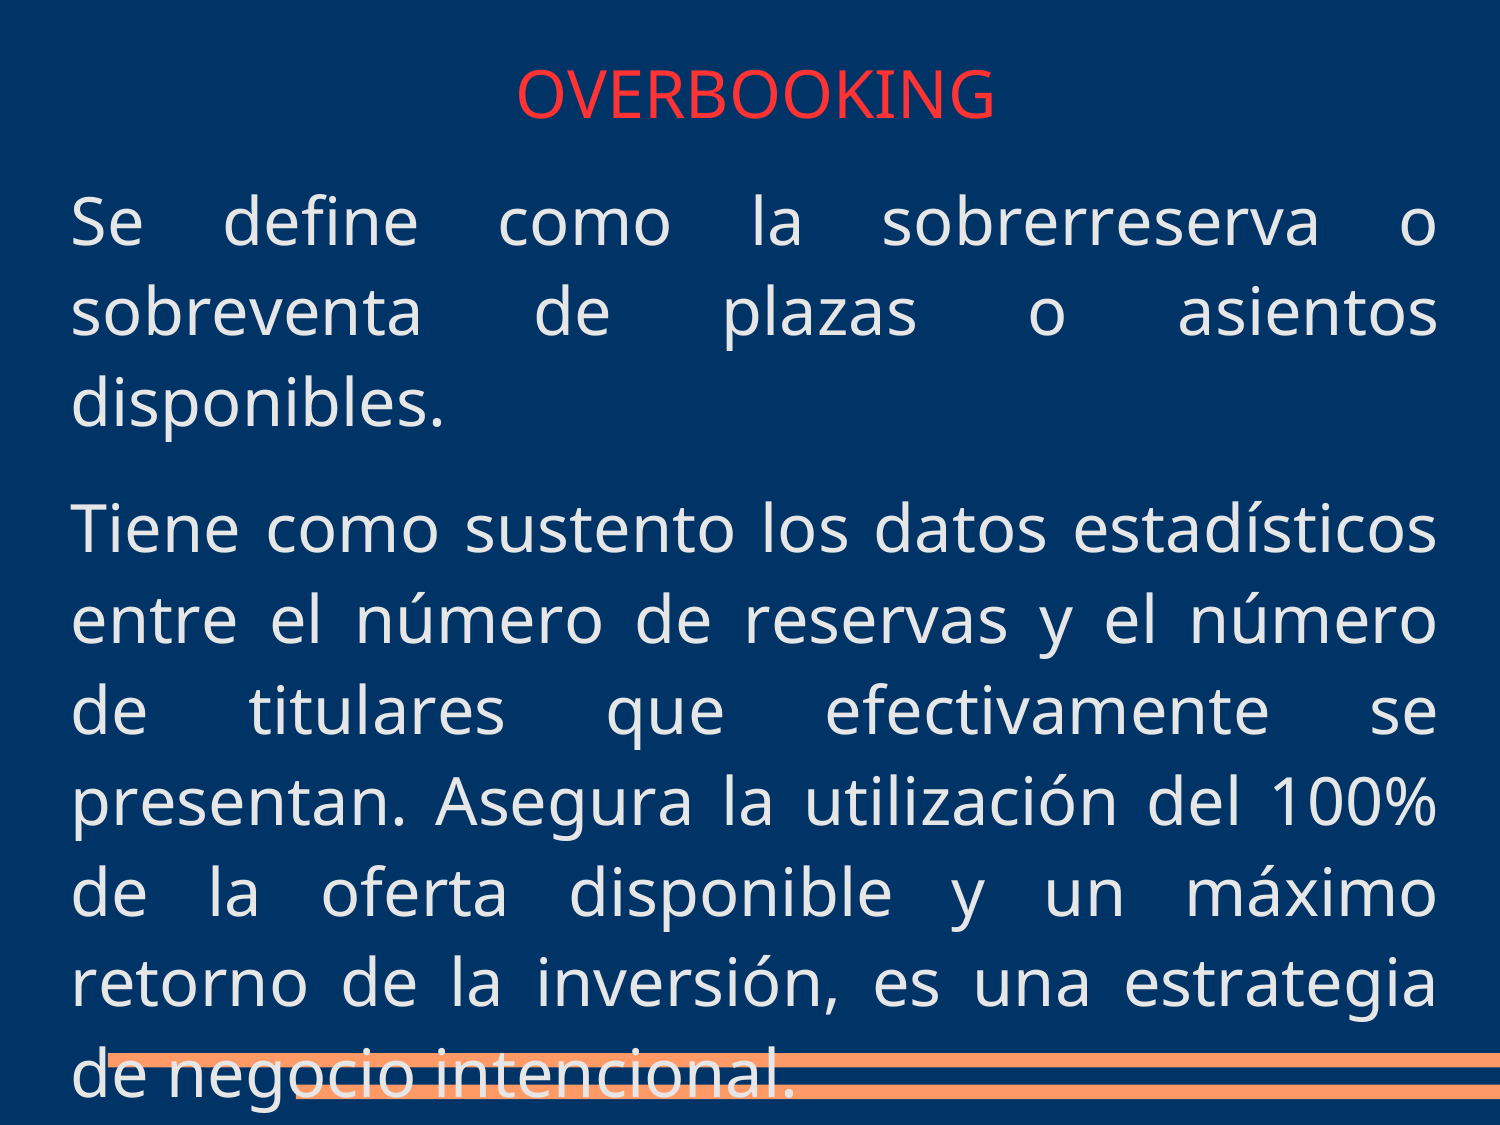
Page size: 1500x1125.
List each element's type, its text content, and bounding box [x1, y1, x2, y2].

list OVERBOOKING Se define como la sobrerreserva o sobreventa de plazas o asientos disponibles. Tiene como sustento los datos estadísticos entre el número de reservas y el número de titulares que efectivamente se presentan. Asegura la utilización del 100% de la oferta disponible y un máximo retorno de la inversión, es una estrategia de negocio intencional. [70, 47, 1441, 1125]
